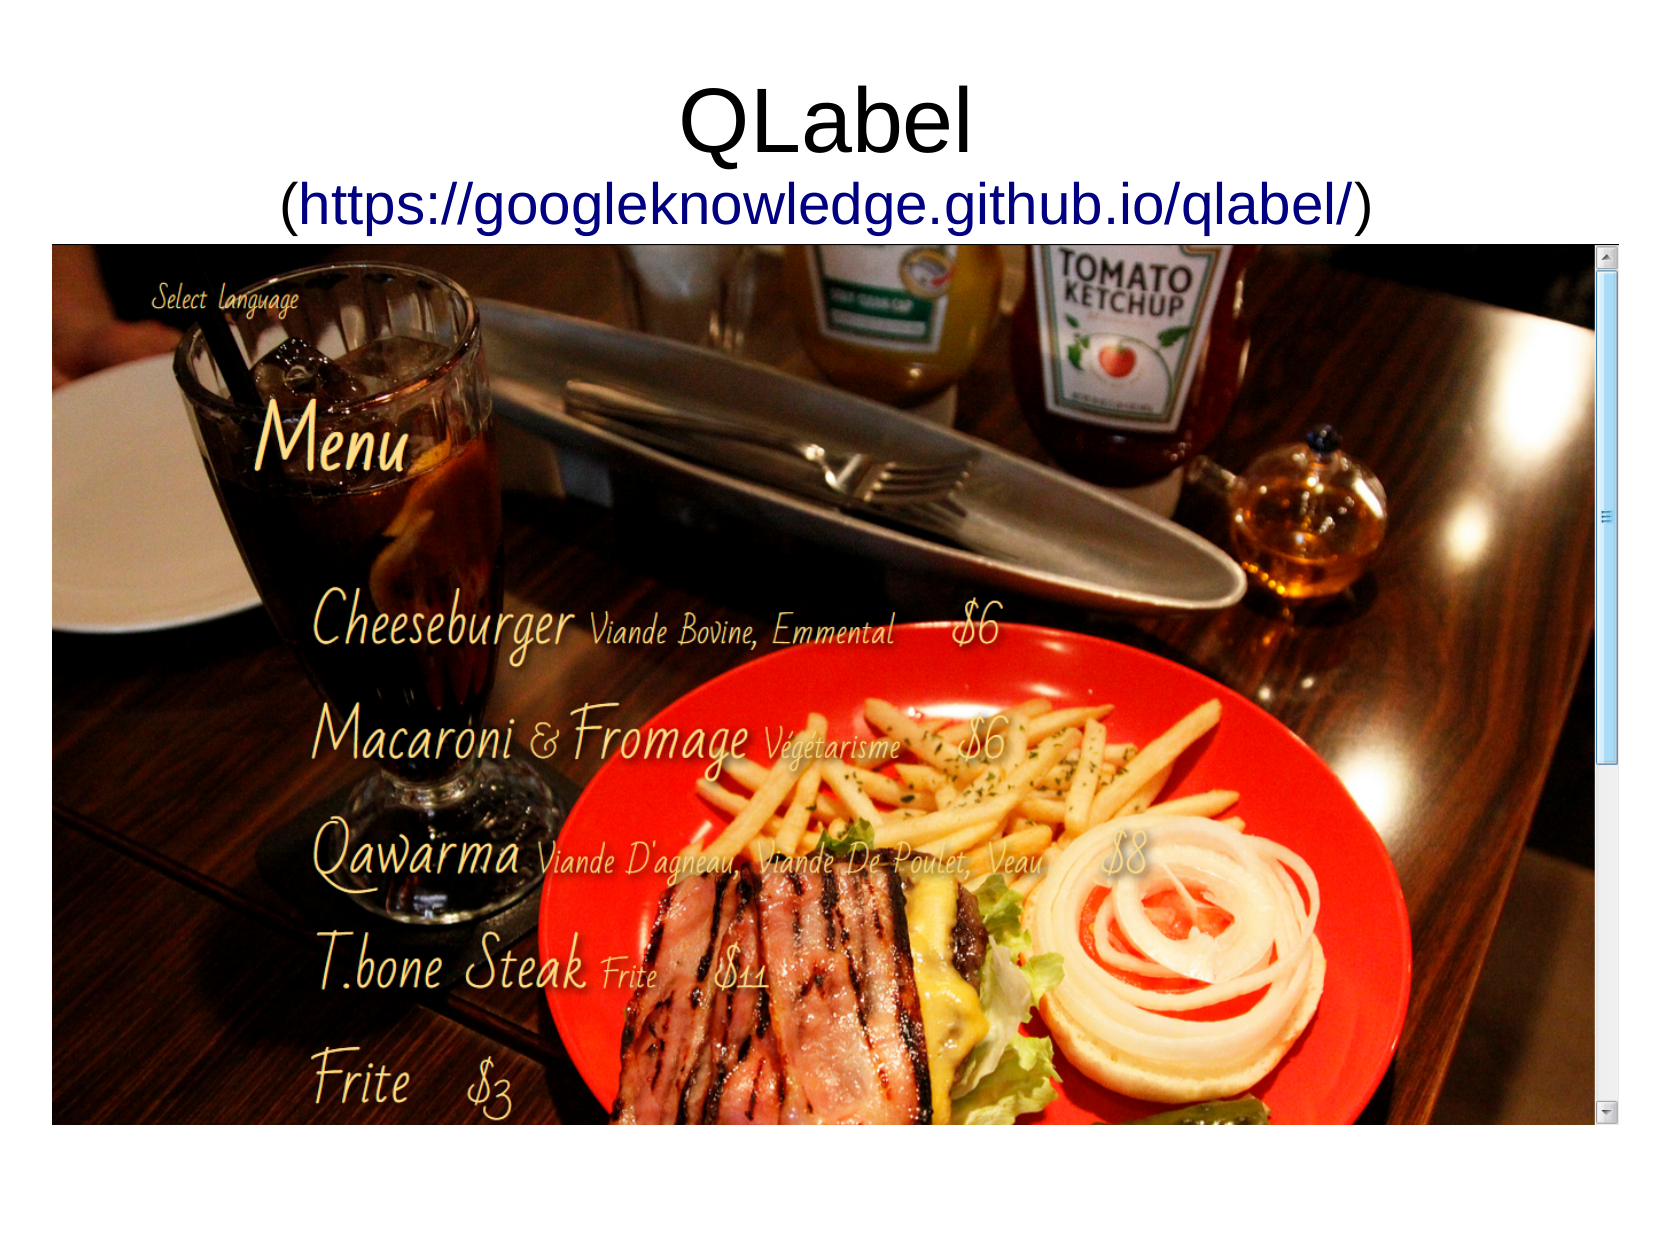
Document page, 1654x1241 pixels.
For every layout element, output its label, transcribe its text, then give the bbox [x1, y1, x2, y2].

picture [52, 244, 1619, 1125]
title QLabel (https://googleknowledge.github.io/qlabel/) [82, 49, 1571, 244]
